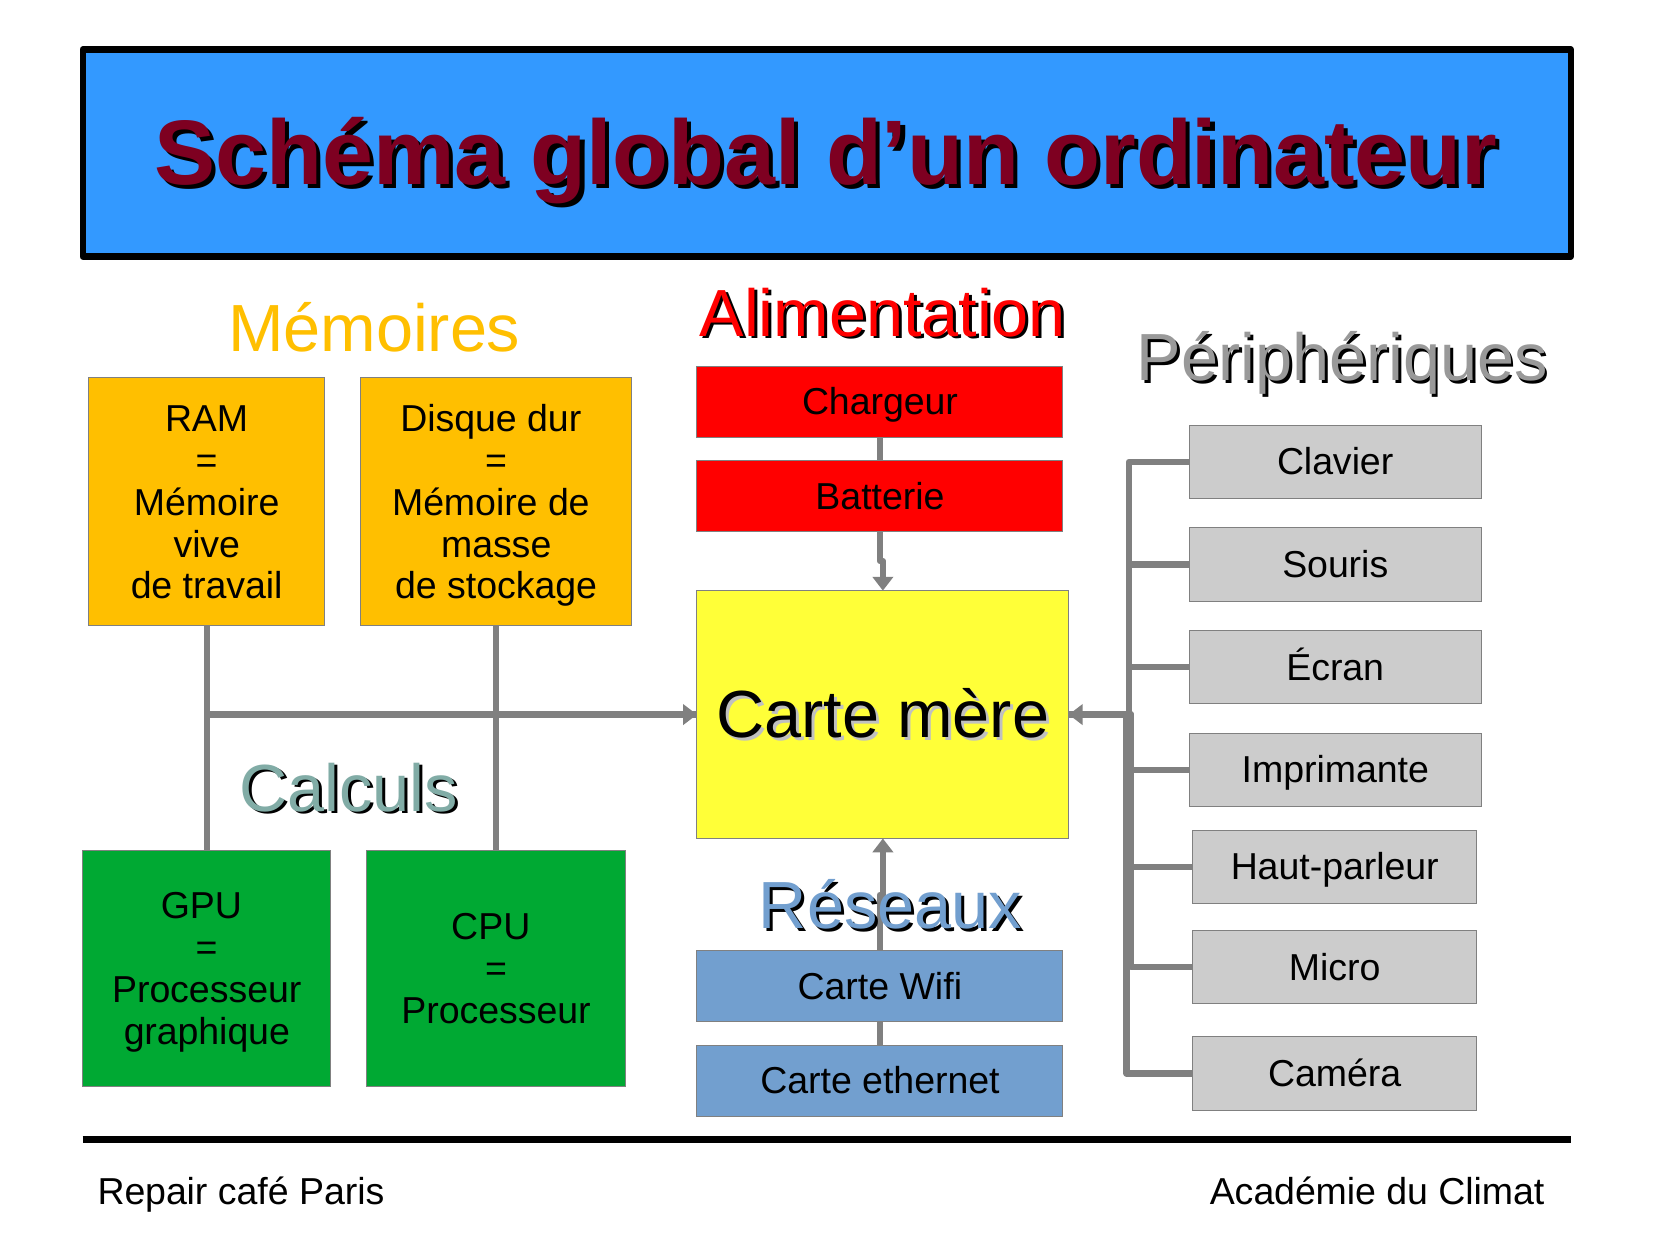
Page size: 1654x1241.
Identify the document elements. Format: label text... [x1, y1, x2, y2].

text_box Mémoires [213, 283, 536, 374]
text_box Imprimante [1189, 733, 1482, 807]
text_box Carte mère [696, 590, 1069, 839]
text_box Batterie [696, 460, 1063, 532]
text_box Chargeur [696, 366, 1063, 438]
text_box CPU = Processeur [366, 850, 626, 1087]
text_box Carte ethernet [696, 1045, 1063, 1117]
text_box RAM = Mémoire vive de travail [88, 377, 325, 626]
text_box Périphériques [1122, 312, 1563, 403]
title Schéma global d’un ordinateur [82, 49, 1571, 257]
text_box Haut-parleur [1192, 830, 1477, 904]
text_box Clavier [1189, 425, 1482, 499]
text_box Calculs [224, 743, 473, 833]
text_box Écran [1189, 630, 1482, 704]
text_box Disque dur = Mémoire de masse de stockage [360, 377, 632, 626]
text_box Repair café Paris Académie du Climat [82, 1163, 1571, 1221]
text_box Carte Wifi [696, 950, 1063, 1022]
text_box Micro [1192, 930, 1477, 1004]
text_box Souris [1189, 527, 1482, 602]
text_box GPU = Processeur graphique [82, 850, 331, 1087]
text_box Réseaux [744, 861, 1038, 951]
text_box Caméra [1192, 1036, 1477, 1111]
text_box Alimentation [685, 268, 1081, 358]
